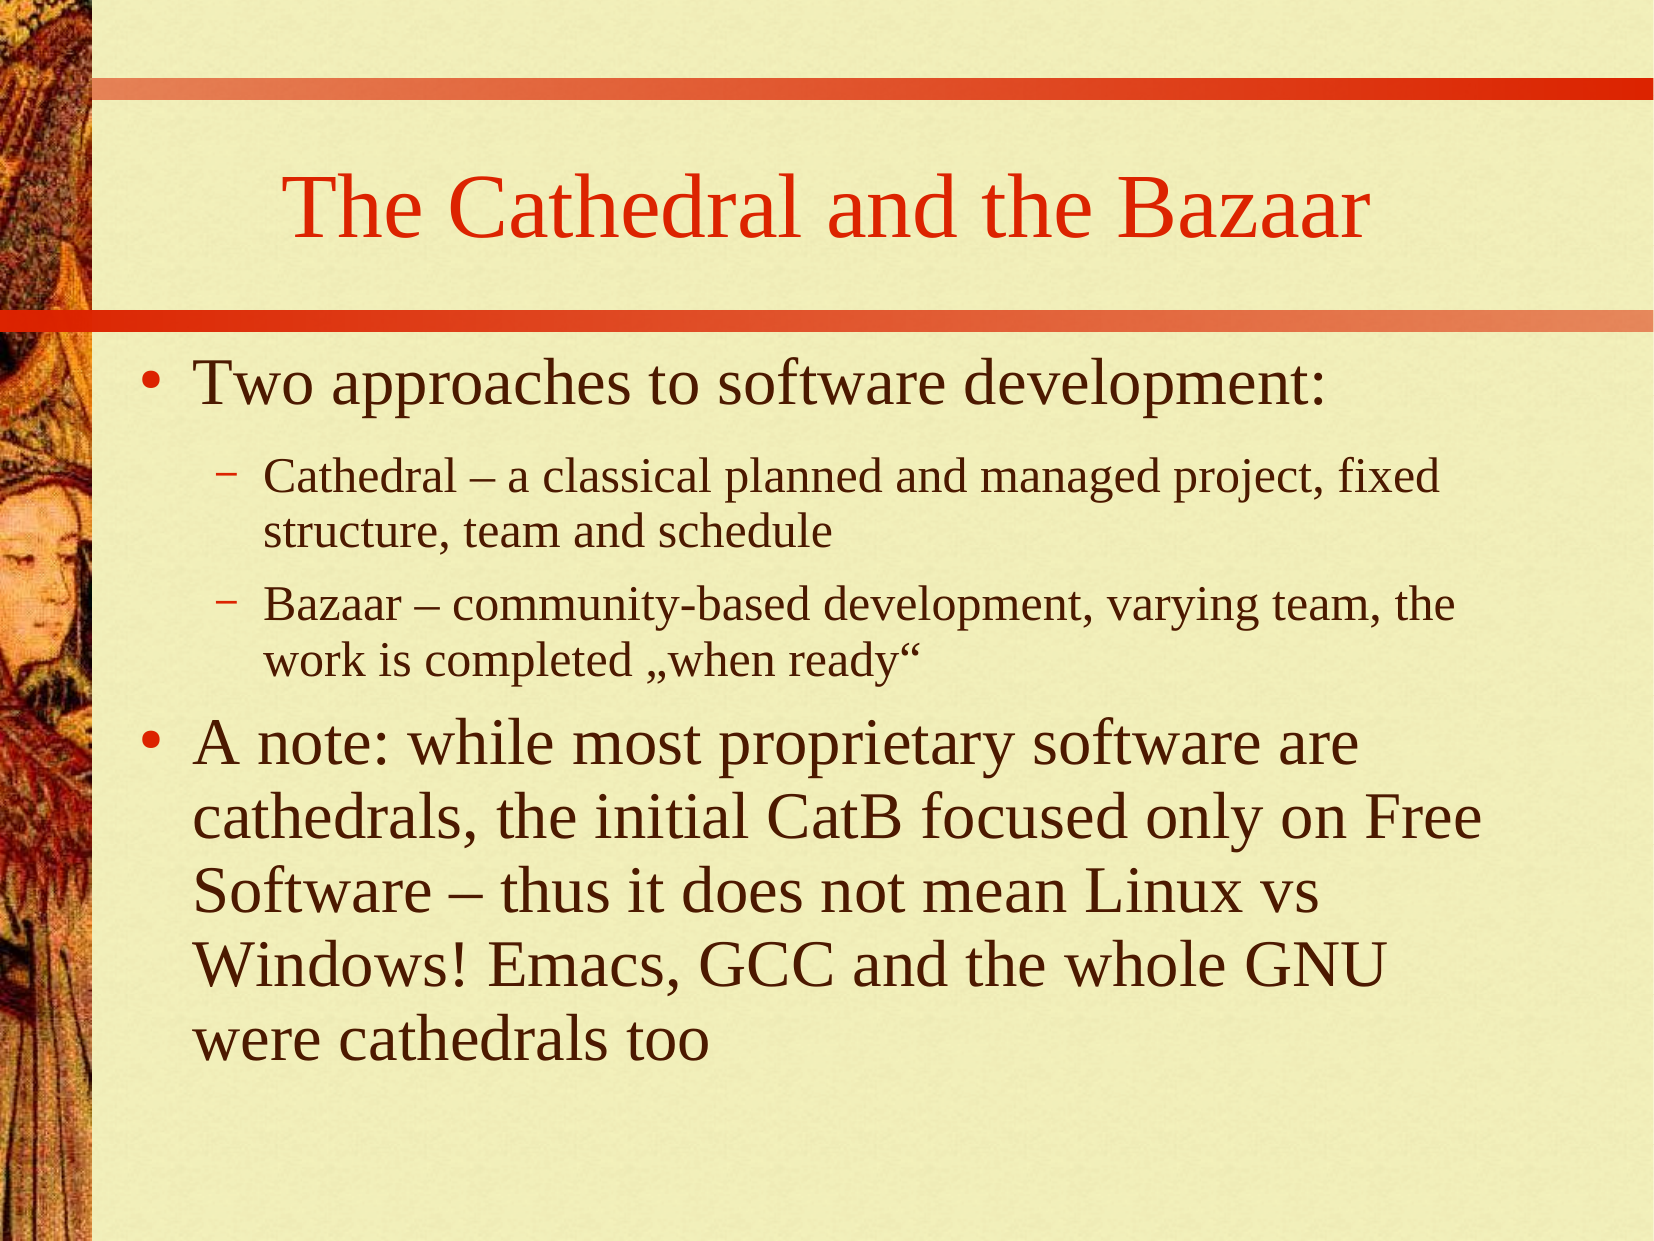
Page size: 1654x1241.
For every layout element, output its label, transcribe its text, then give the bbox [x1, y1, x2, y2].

picture [0, 0, 1654, 310]
list Two approaches to software development: Cathedral – a classical planned and managed project, fixed structure, team and schedule Bazaar – community-based development, varying team, the work is completed „when ready“ A note: while most proprietary software are cathedrals, the initial CatB focused only on Free Software – thus it does not mean Linux vs Windows! Emacs, GCC and the whole GNU were cathedrals too [121, 344, 1534, 1112]
picture [0, 332, 1654, 1241]
title The Cathedral and the Bazaar [121, 102, 1534, 311]
